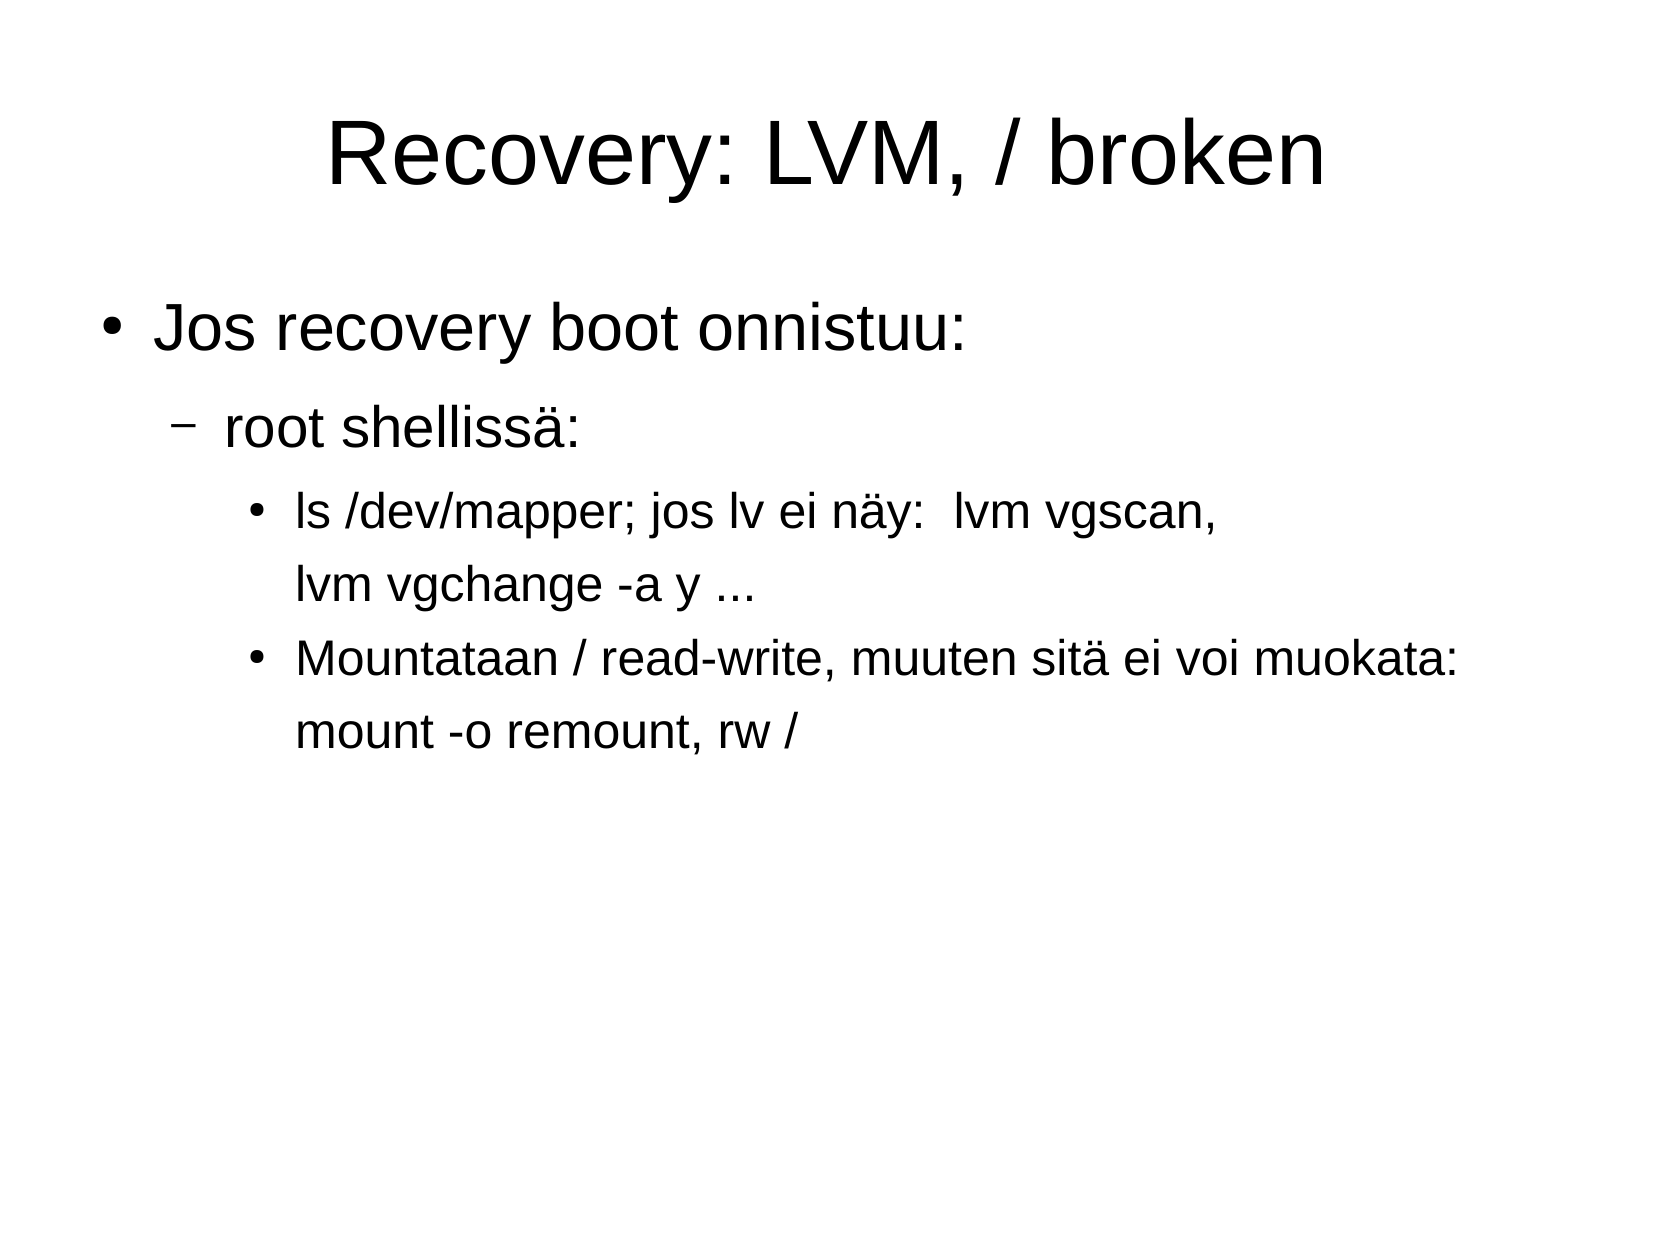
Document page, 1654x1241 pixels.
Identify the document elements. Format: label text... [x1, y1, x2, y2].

list Jos recovery boot onnistuu: root shellissä: ls /dev/mapper; jos lv ei näy: lvm vgscan, lvm vgchange -a y ... Mountataan / read-write, muuten sitä ei voi muokata: mount -o remount, rw / [82, 290, 1571, 1010]
title Recovery: LVM, / broken [82, 49, 1571, 257]
